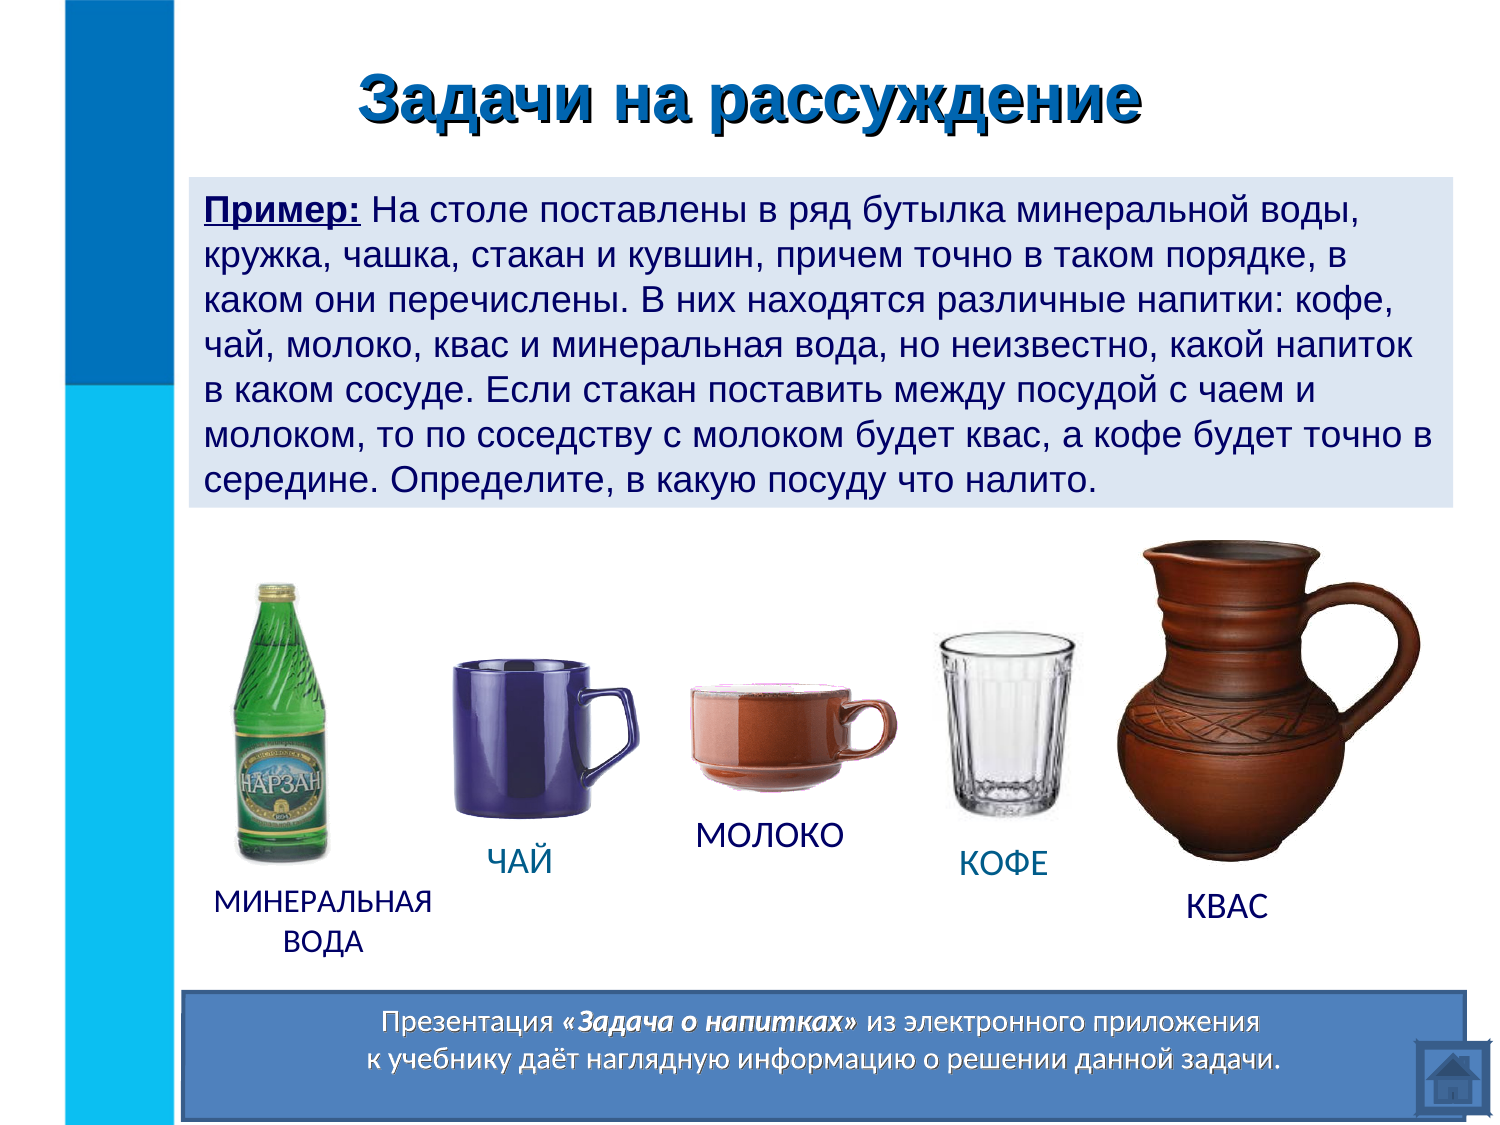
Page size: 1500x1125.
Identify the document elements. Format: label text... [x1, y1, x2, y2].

picture [0, 0, 1500, 1125]
title Задачи на рассуждение [75, 0, 1426, 188]
text_box МИНЕРАЛЬНАЯ ВОДА [171, 871, 475, 967]
text_box Презентация «Задача о напитках» из электронного приложения к учебнику даёт наглядную информацию о решении данной задачи. [182, 992, 1465, 1120]
text_box ЧАЙ [471, 828, 568, 889]
text_box КВАС [1171, 873, 1284, 934]
text_box МОЛОКО [680, 802, 860, 863]
text_box КОФЕ [944, 830, 1064, 891]
text_box Пример: На столе поставлены в ряд бутылка минеральной воды, кружка, чашка, стакан и кувшин, причем точно в таком порядке, в каком они перечислены. В них находятся различные напитки: кофе, чай, молоко, квас и минеральная вода, но неизвестно, какой напиток в каком сосуде. Если стакан поставить между посудой с чаем и молоком, то по соседству с молоком будет квас, а кофе будет точно в середине. Определите, в какую посуду что налито. [188, 177, 1454, 508]
text_box [1419, 1042, 1489, 1114]
